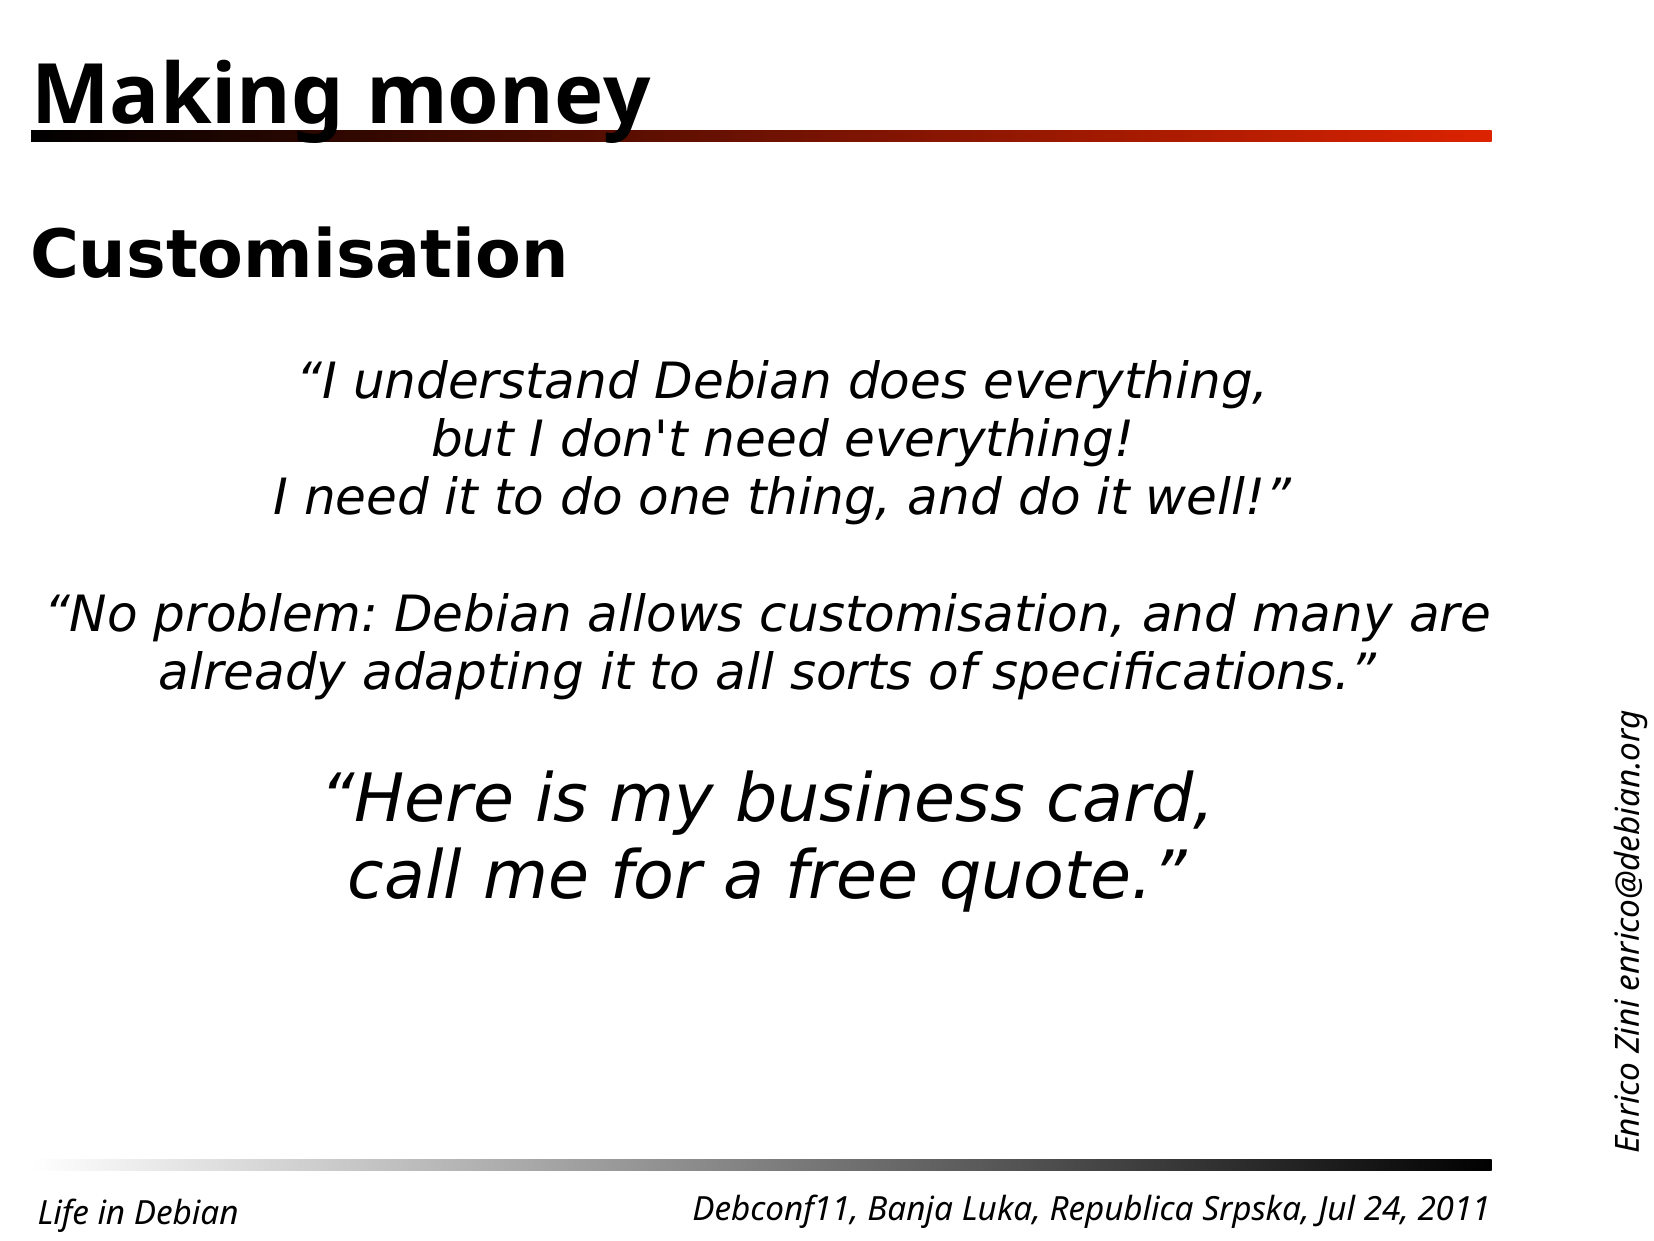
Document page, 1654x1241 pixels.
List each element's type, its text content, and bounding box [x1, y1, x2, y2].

text_box Customisation “I understand Debian does everything, but I don't need everything! I need it to do one thing, and do it well!” “No problem: Debian allows customisation, and many are already adapting it to all sorts of specifications.” “Here is my business card, call me for a free quote.” [30, 215, 1507, 1089]
text_box Making money [31, 34, 1438, 168]
